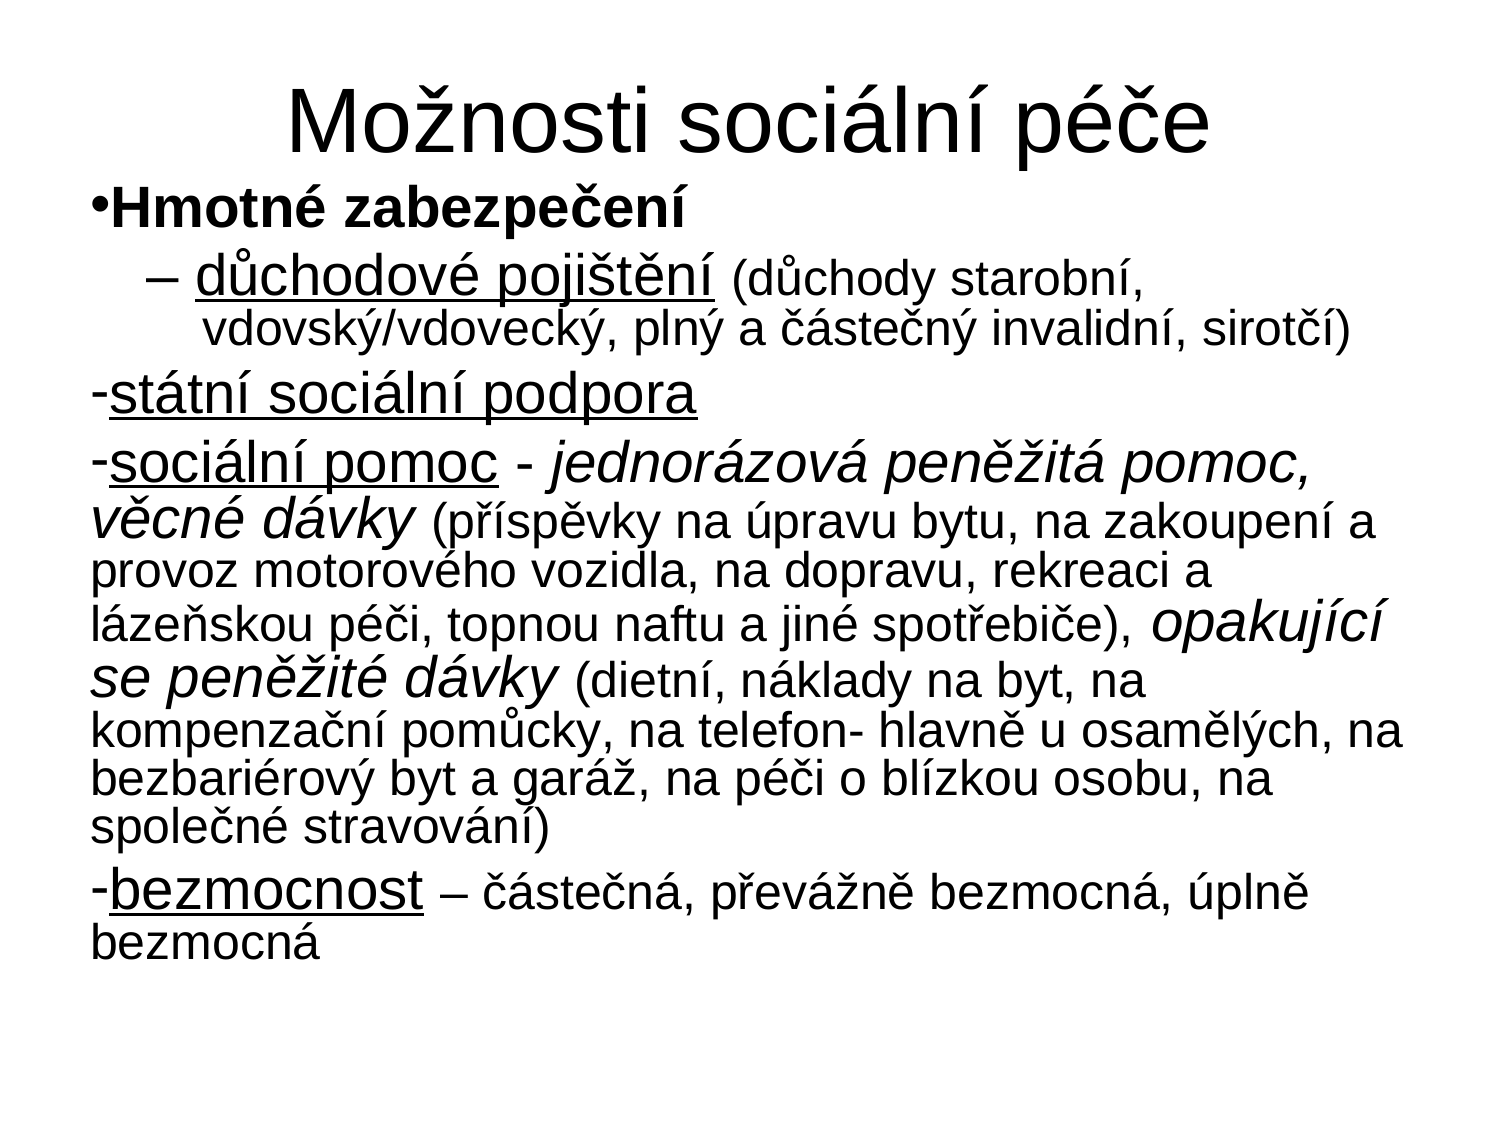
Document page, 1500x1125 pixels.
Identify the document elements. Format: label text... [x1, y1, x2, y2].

title Možnosti sociální péče [75, 45, 1426, 174]
list Hmotné zabezpečení – důchodové pojištění (důchody starobní, vdovský/vdovecký, plný a částečný invalidní, sirotčí) státní sociální podpora sociální pomoc - jednorázová peněžitá pomoc, věcné dávky (příspěvky na úpravu bytu, na zakoupení a provoz motorového vozidla, na dopravu, rekreaci a lázeňskou péči, topnou naftu a jiné spotřebiče), opakující se peněžité dávky (dietní, náklady na byt, na kompenzační pomůcky, na telefon- hlavně u osamělých, na bezbariérový byt a garáž, na péči o blízkou osobu, na společné stravování) bezmocnost – částečná, převážně bezmocná, úplně bezmocná [75, 174, 1426, 1005]
